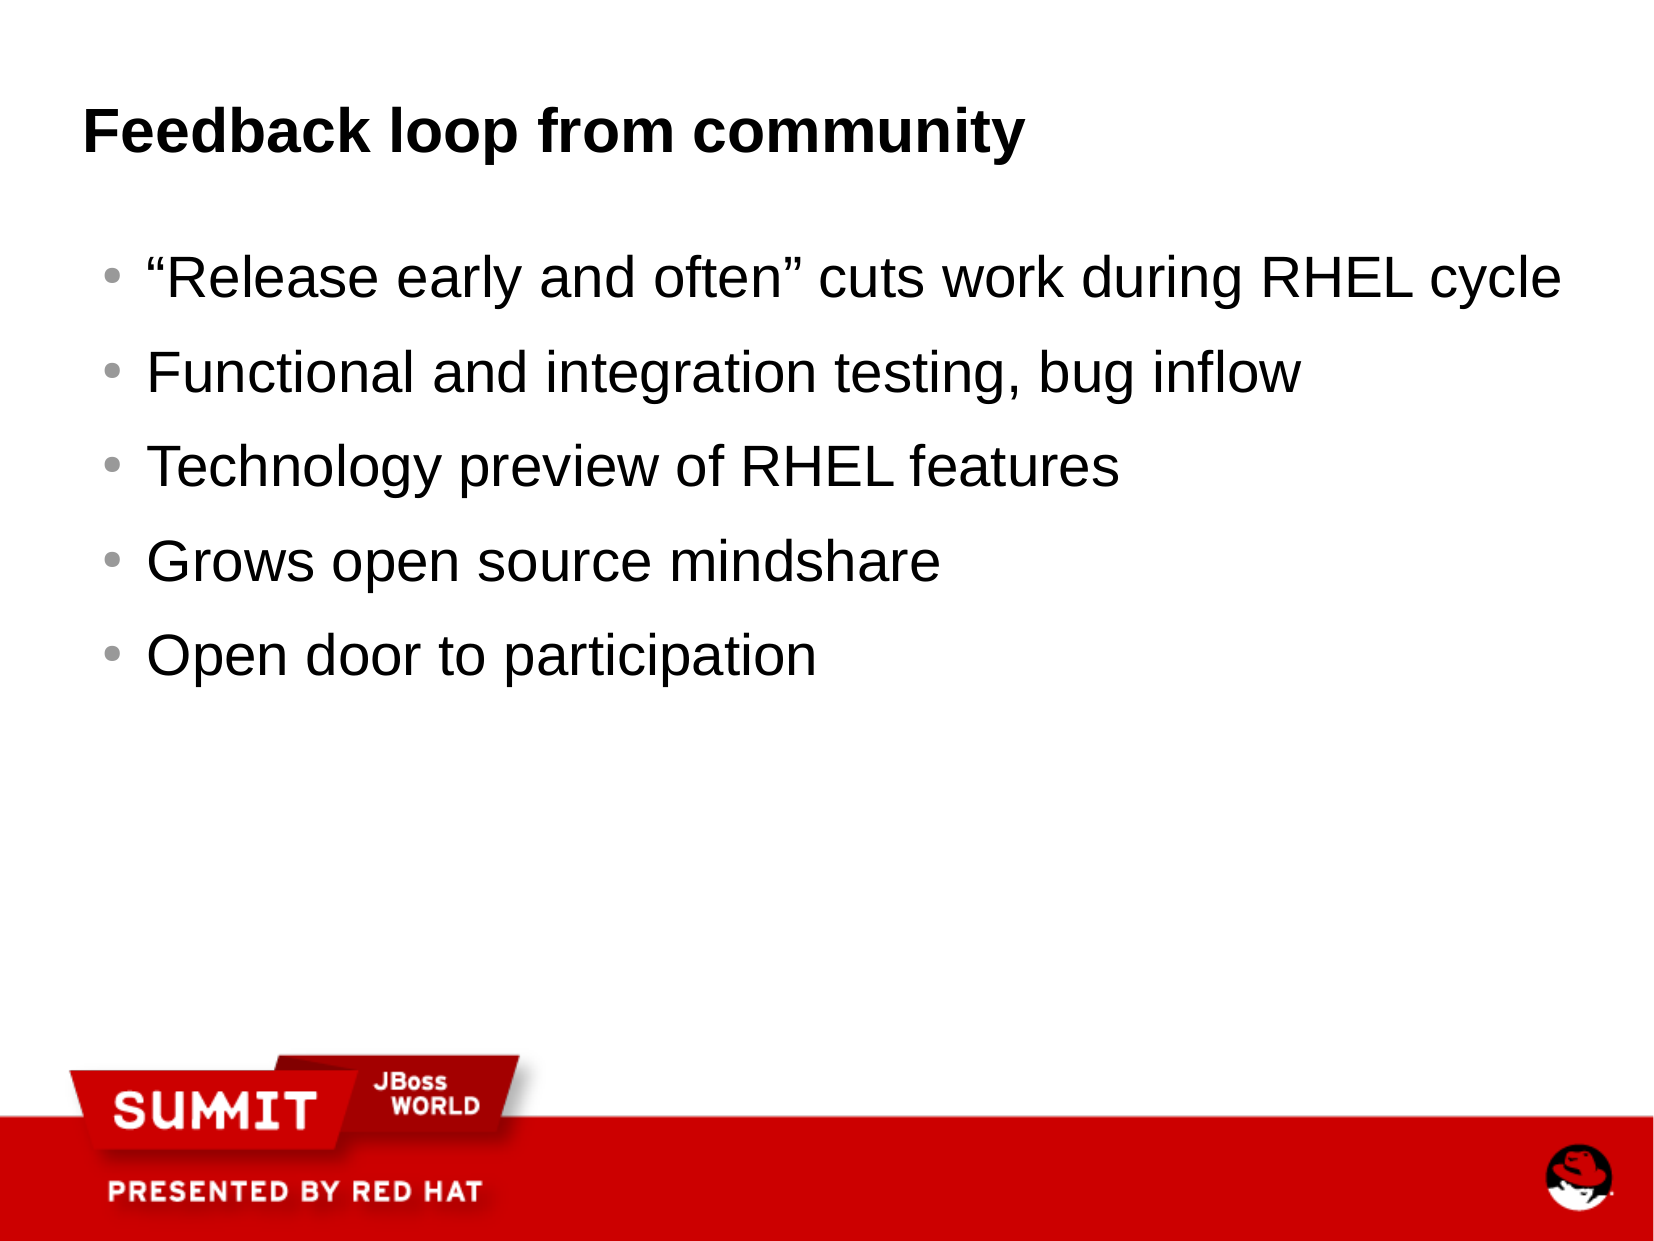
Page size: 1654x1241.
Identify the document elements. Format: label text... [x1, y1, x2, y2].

list “Release early and often” cuts work during RHEL cycle Functional and integration testing, bug inflow Technology preview of RHEL features Grows open source mindshare Open door to participation [86, 244, 1576, 1039]
picture [0, 1043, 1654, 1241]
title Feedback loop from community [82, 37, 1571, 226]
